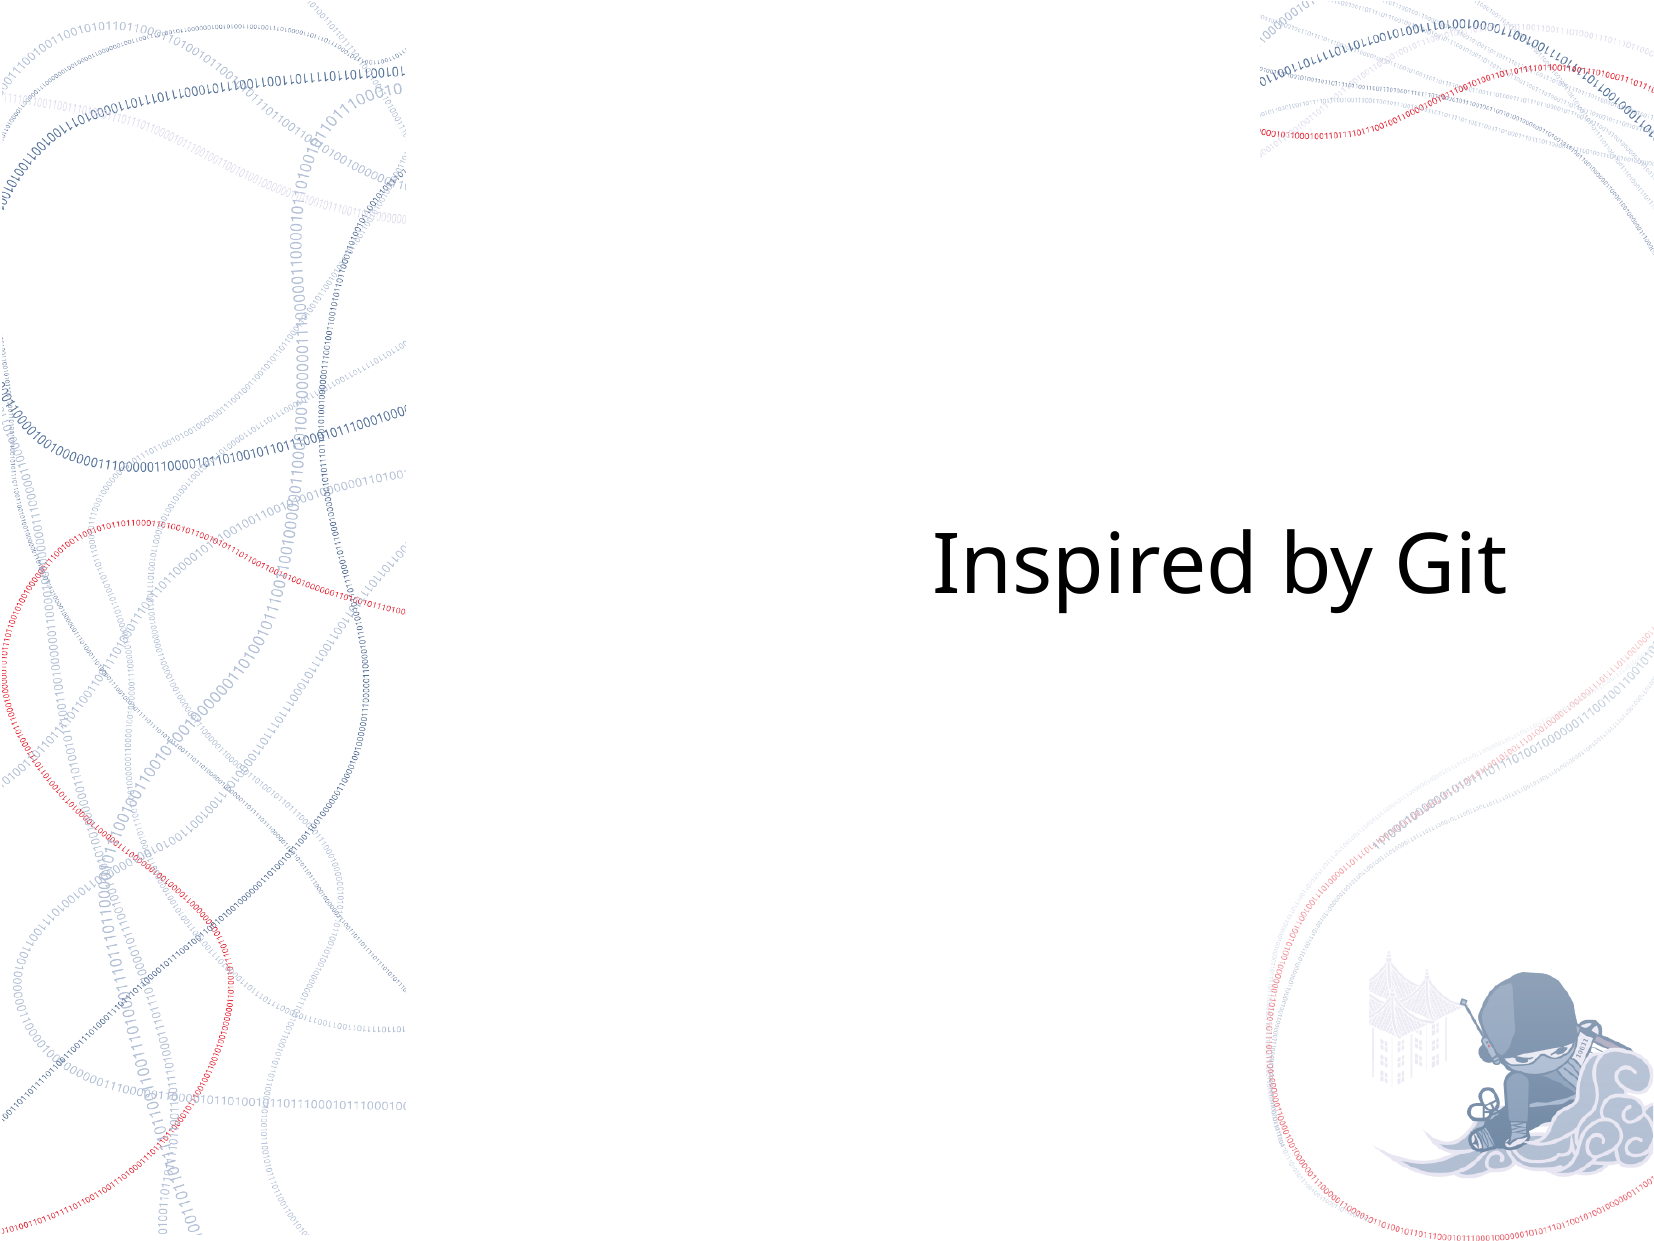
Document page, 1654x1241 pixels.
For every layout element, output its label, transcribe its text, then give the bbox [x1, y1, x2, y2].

title Inspired by Git [149, 496, 1509, 626]
picture [1260, 1, 1654, 287]
picture [2, 1, 406, 1235]
